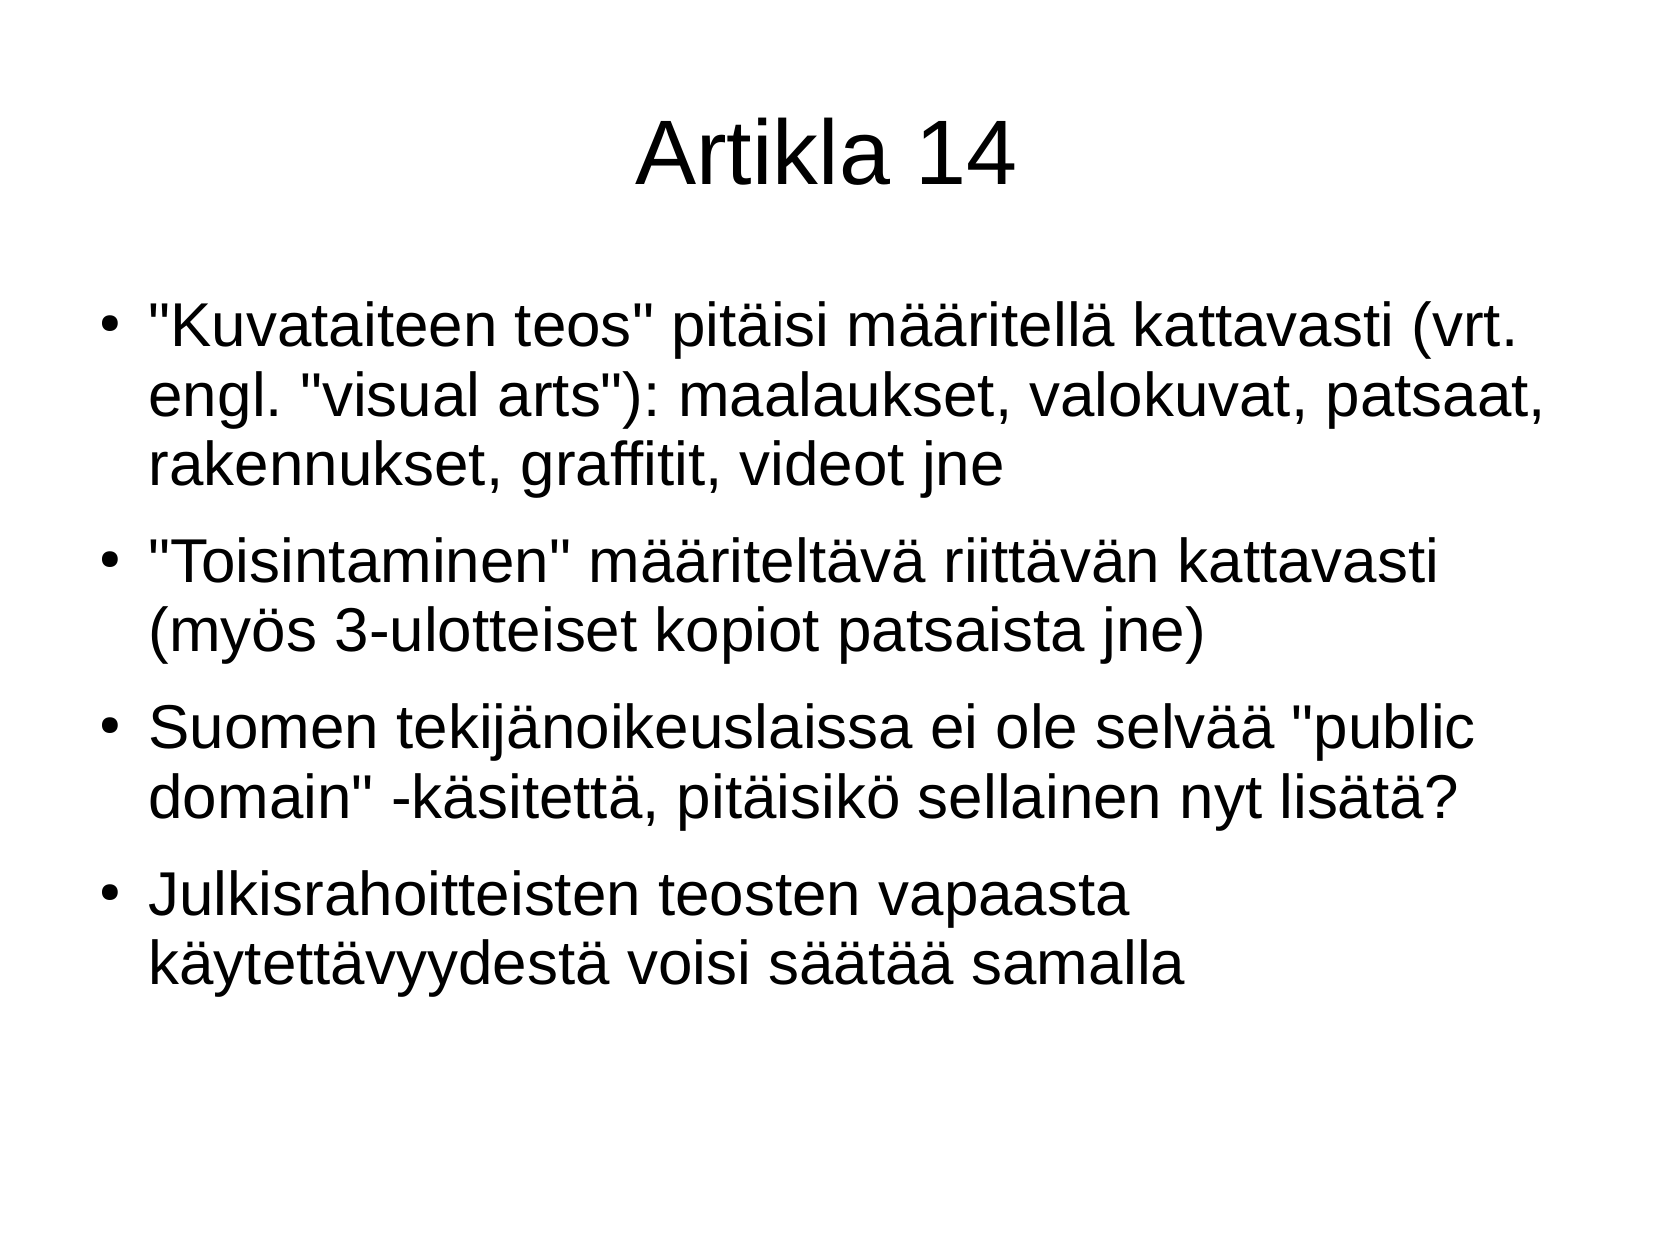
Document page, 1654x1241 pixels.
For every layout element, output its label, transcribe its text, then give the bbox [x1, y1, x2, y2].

list "Kuvataiteen teos" pitäisi määritellä kattavasti (vrt. engl. "visual arts"): maalaukset, valokuvat, patsaat, rakennukset, graffitit, videot jne "Toisintaminen" määriteltävä riittävän kattavasti (myös 3-ulotteiset kopiot patsaista jne) Suomen tekijänoikeuslaissa ei ole selvää "public domain" -käsitettä, pitäisikö sellainen nyt lisätä? Julkisrahoitteisten teosten vapaasta käytettävyydestä voisi säätää samalla [82, 290, 1571, 1010]
title Artikla 14 [82, 49, 1571, 257]
